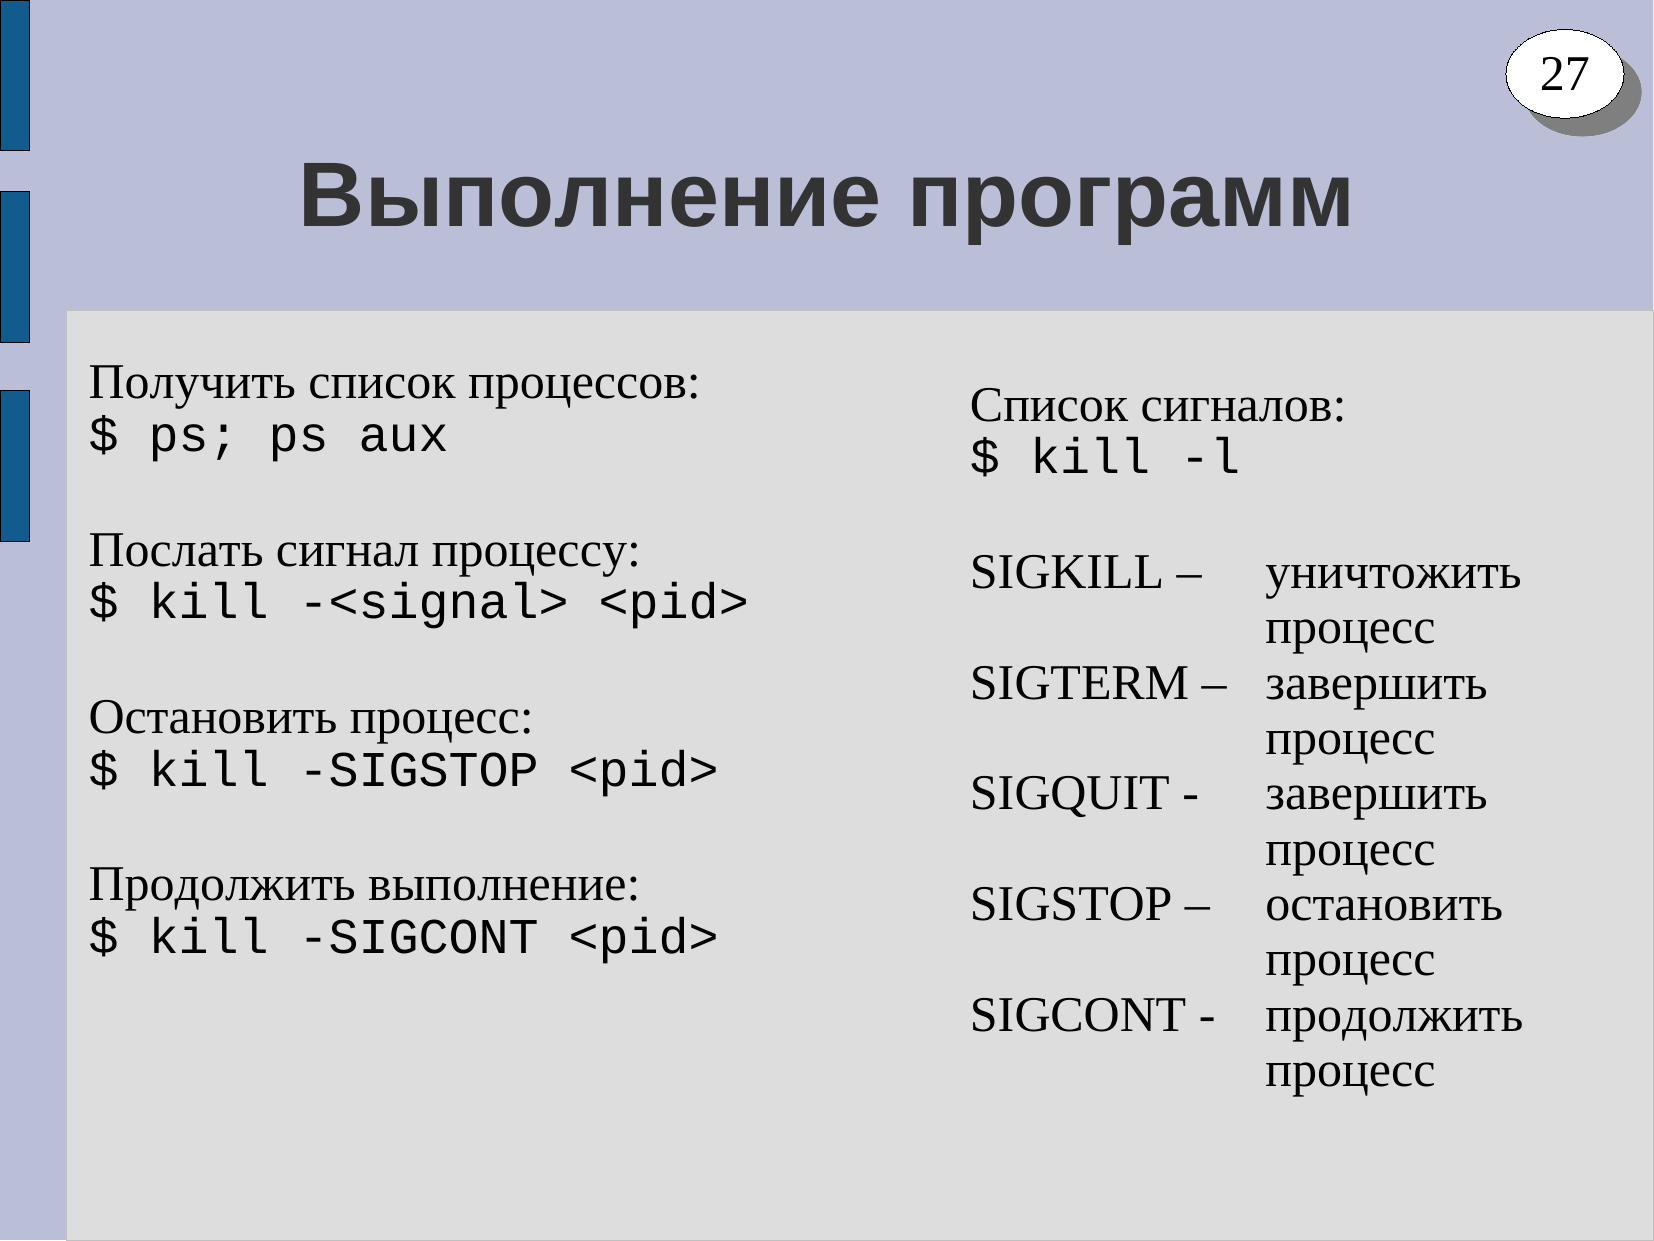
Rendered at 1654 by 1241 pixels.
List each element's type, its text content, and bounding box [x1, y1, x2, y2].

text_box Получить список процессов: $ ps; ps aux Послать сигнал процессу: $ kill -<signal> <pid> Остановить процесс: $ kill -SIGSTOP <pid> Продолжить выполнение: $ kill -SIGCONT <pid> [88, 354, 749, 969]
text_box 27 [1505, 29, 1625, 119]
title Выполнение программ [121, 91, 1534, 299]
text_box Список сигналов: $ kill -l SIGKILL – уничтожить процесс SIGTERM – завершить процесс SIGQUIT - завершить процесс SIGSTOP – остановить процесс SIGCONT - продолжить процесс [970, 376, 1524, 1098]
